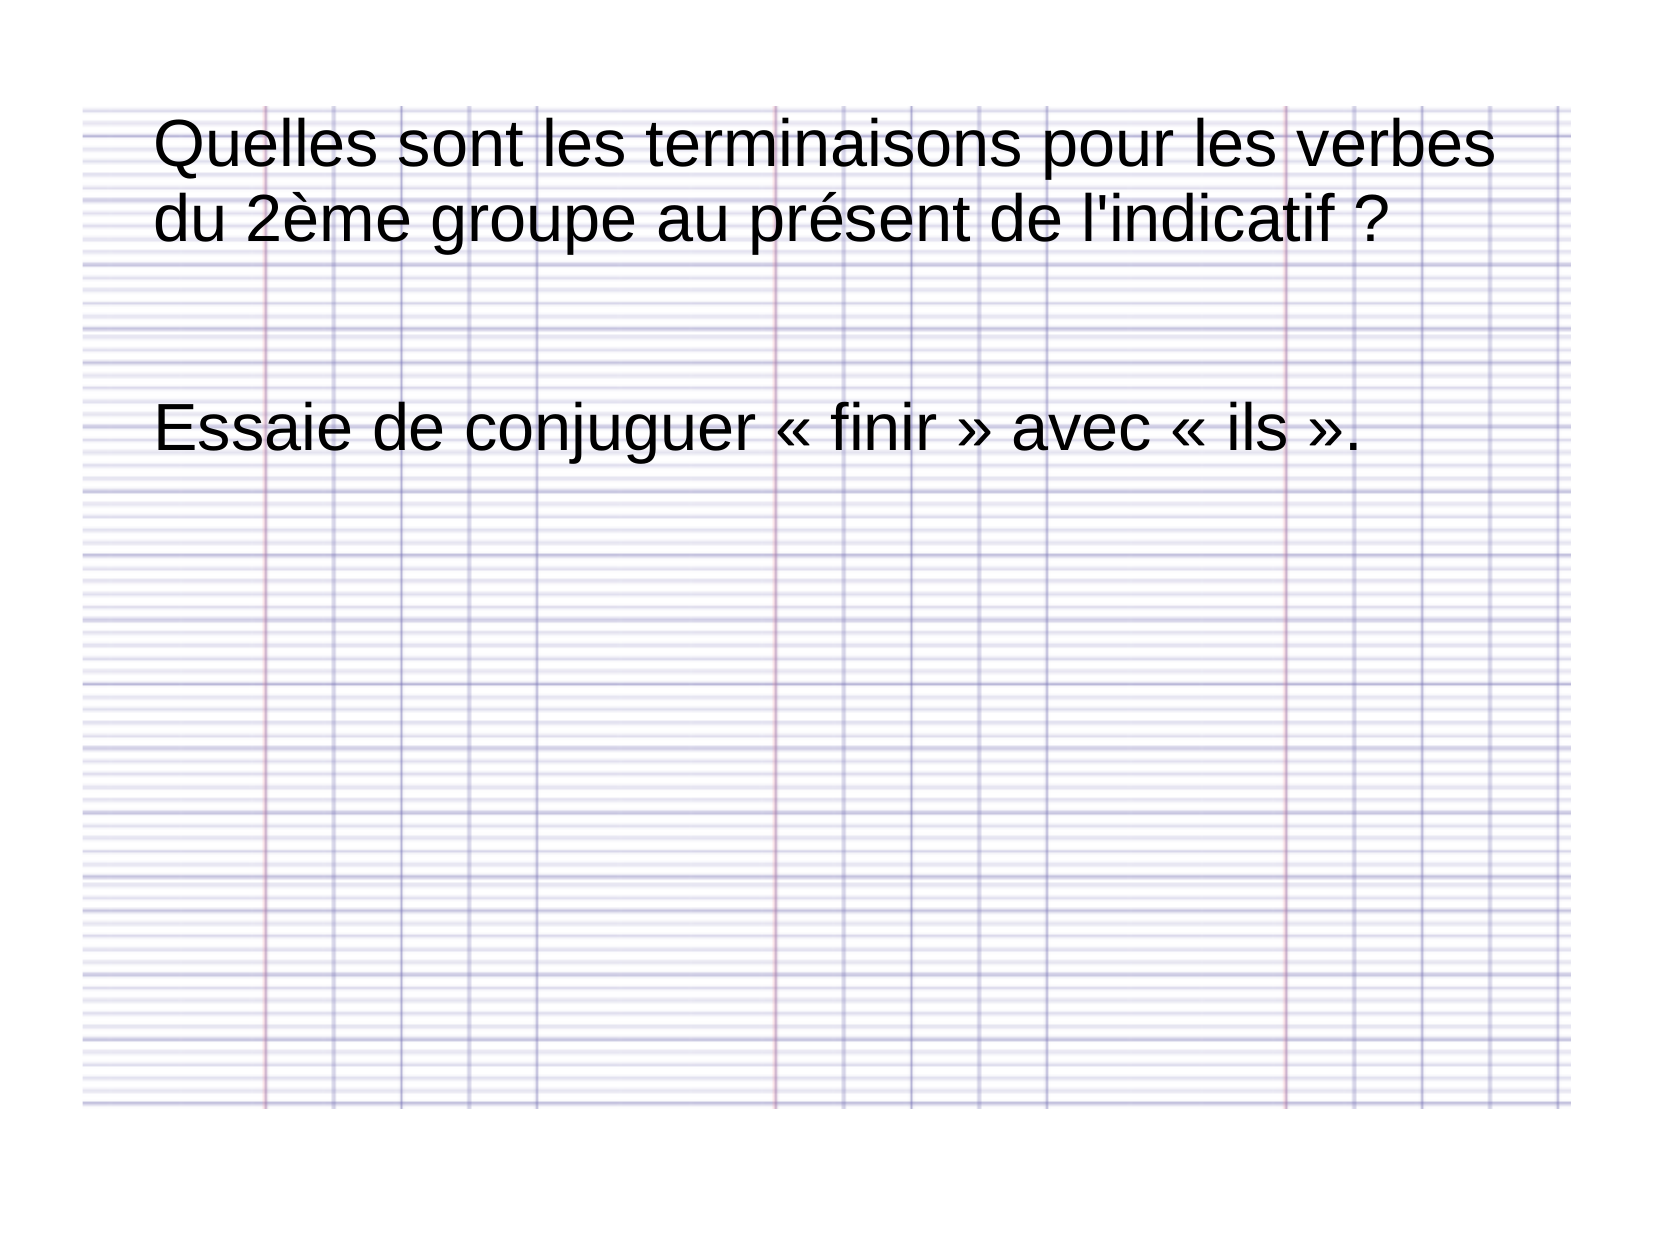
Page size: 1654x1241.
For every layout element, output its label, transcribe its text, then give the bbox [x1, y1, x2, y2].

list Quelles sont les terminaisons pour les verbes du 2ème groupe au présent de l'indicatif ? Essaie de conjuguer « finir » avec « ils ». [82, 106, 1571, 1109]
